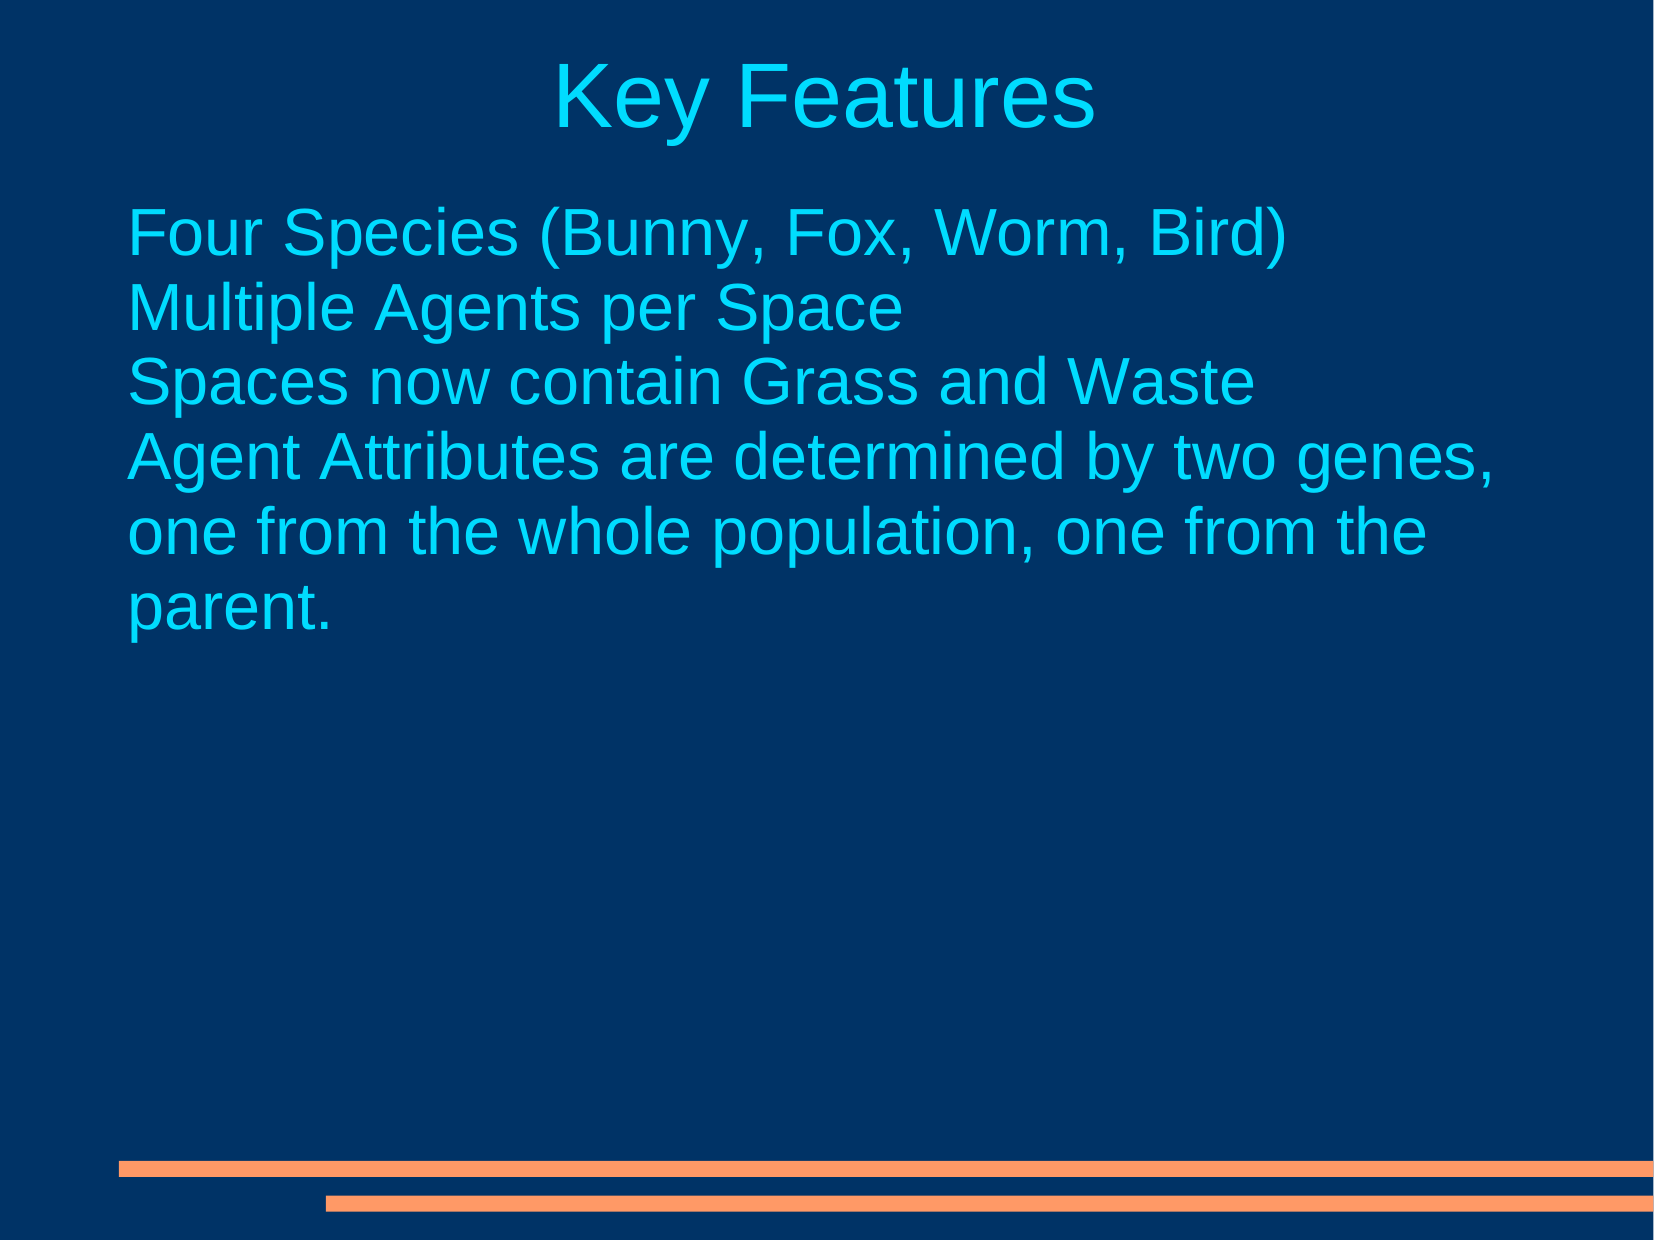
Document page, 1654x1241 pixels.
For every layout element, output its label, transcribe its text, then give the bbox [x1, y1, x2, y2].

text_box Key Features [337, 37, 1313, 155]
text_box Four Species (Bunny, Fox, Worm, Bird) Multiple Agents per Space Spaces now contain Grass and Waste Agent Attributes are determined by two genes, one from the whole population, one from the parent. [112, 187, 1576, 651]
